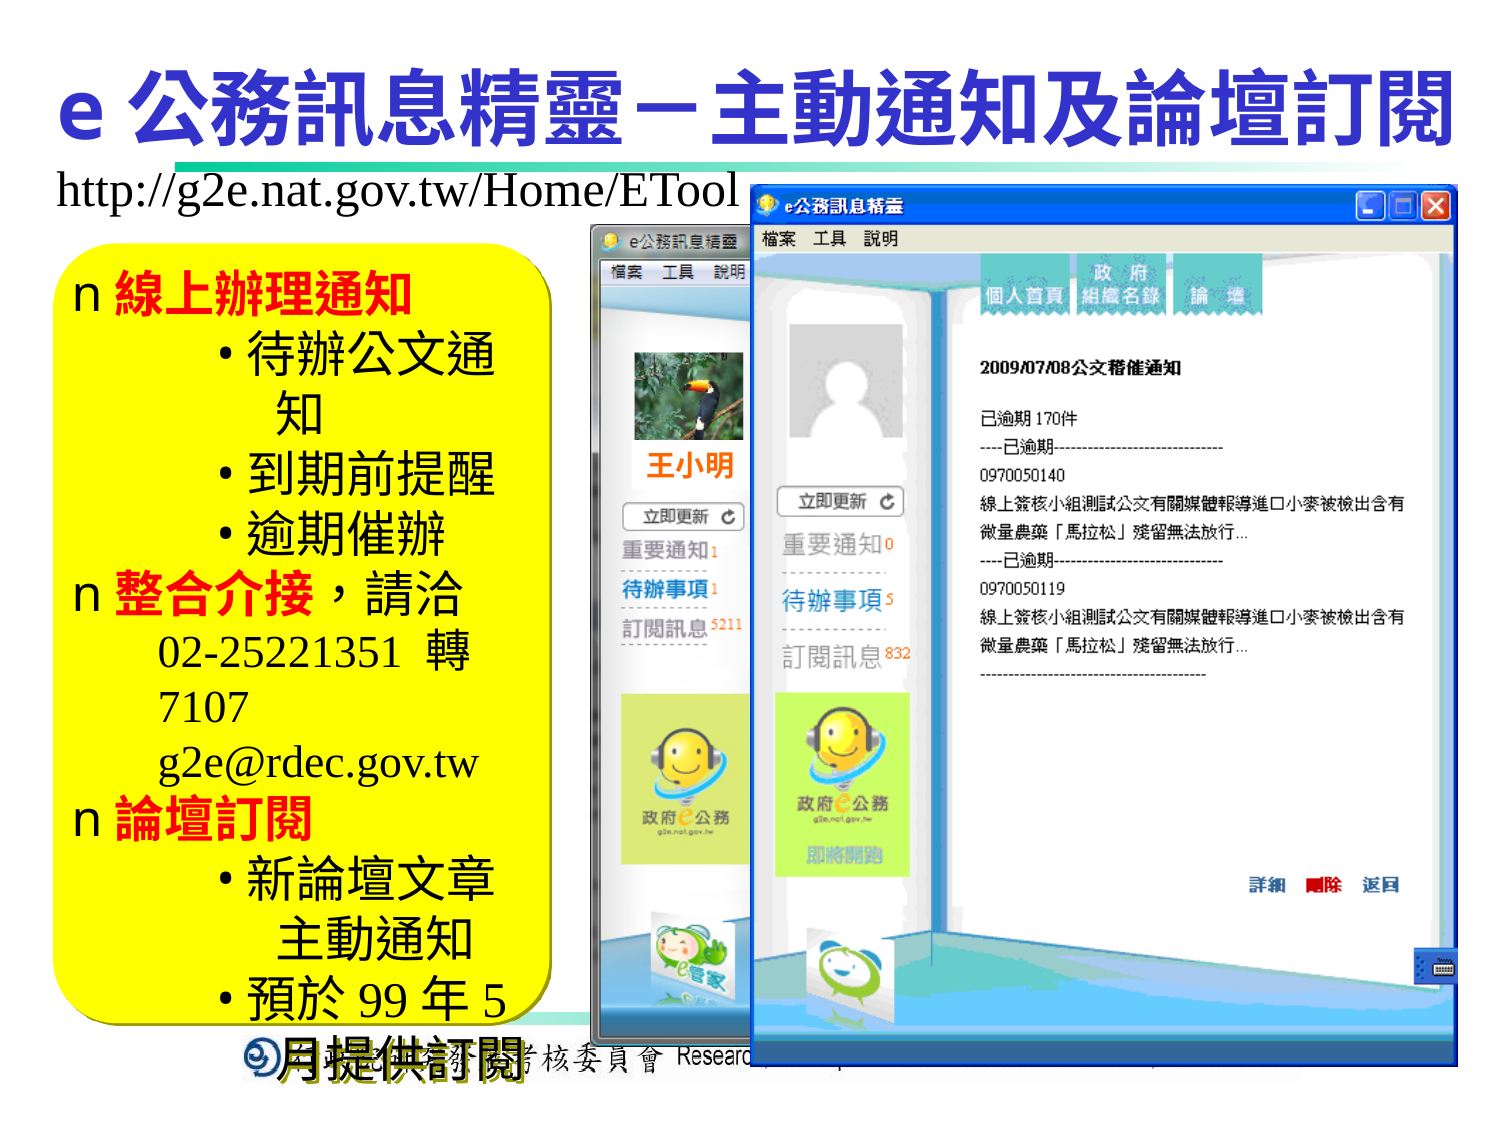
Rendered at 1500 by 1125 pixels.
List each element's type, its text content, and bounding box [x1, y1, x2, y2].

text_box 線上辦理通知 待辦公文通知 到期前提醒 逾期催辦 整合介接，請洽 02-25221351 轉 7107 g2e@rdec.gov.tw 論壇訂閱 新論壇文章主動通知 預於99年5月提供訂閱 [53, 243, 550, 1024]
text_box e公務訊息精靈－主動通知及論壇訂閱 http://g2e.nat.gov.tw/Home/ETool [41, 43, 1476, 230]
text_box 王小明 [631, 440, 750, 491]
text_box [1074, 1025, 1476, 1103]
picture [590, 184, 1458, 1067]
